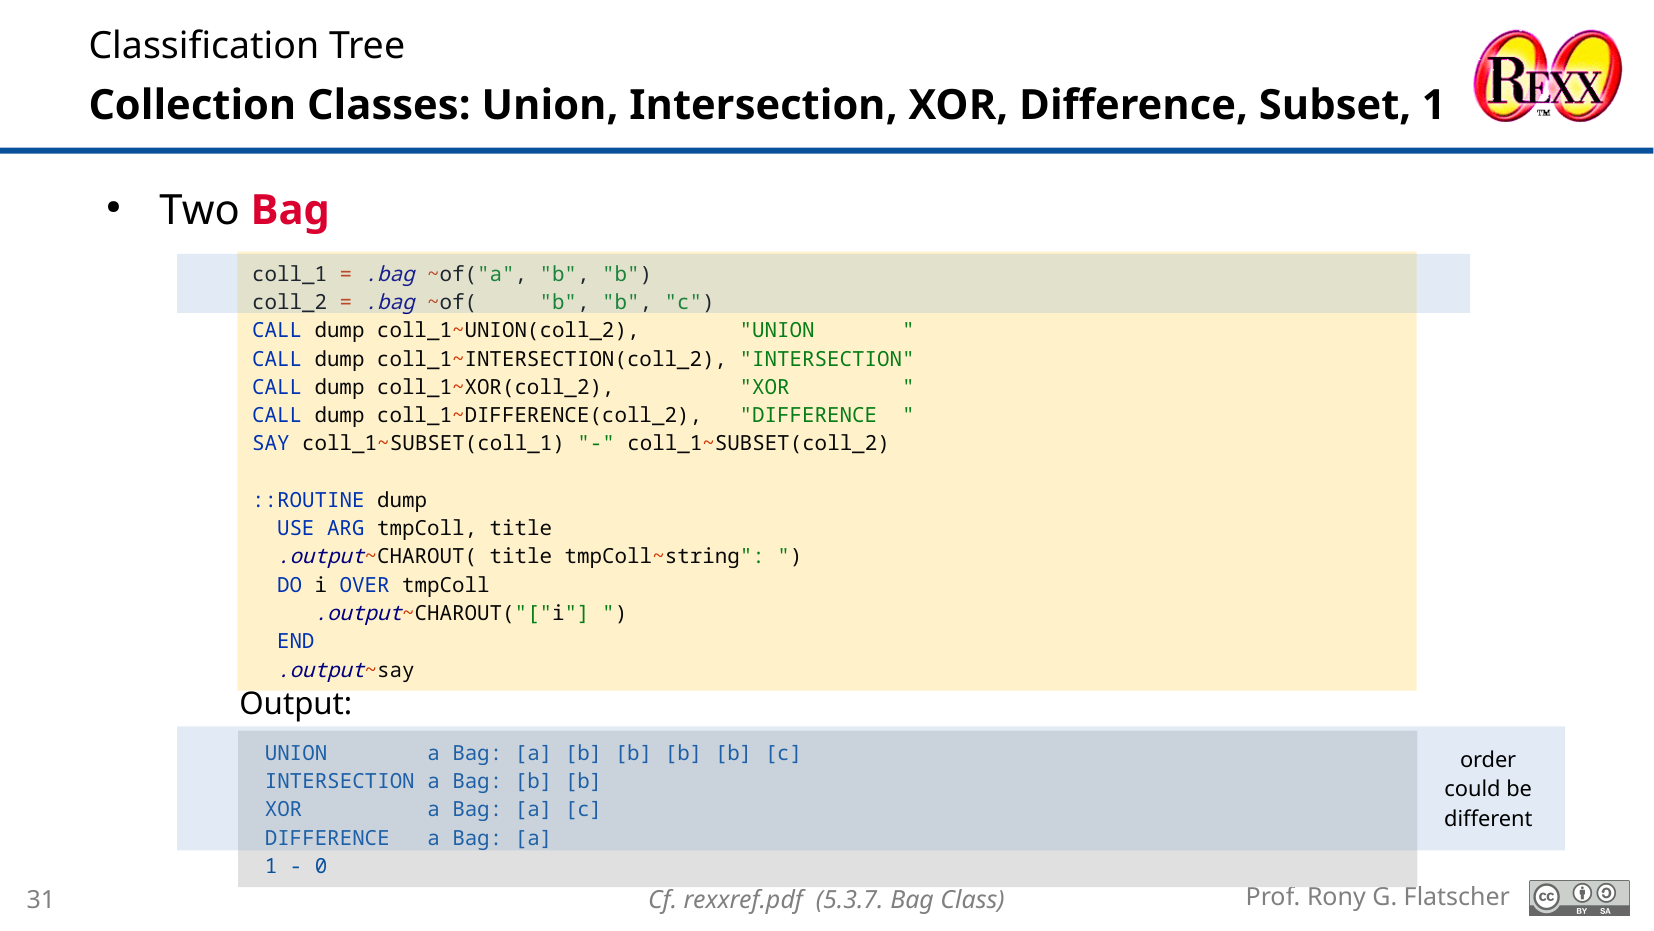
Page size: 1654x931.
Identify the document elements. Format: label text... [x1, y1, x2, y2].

text_box coll_1 = .bag ~of("a", "b", "b") coll_2 = .bag ~of( "b", "b", "c") CALL dump coll_1~UNION(coll_2), "UNION " CALL dump coll_1~INTERSECTION(coll_2), "INTERSECTION" CALL dump coll_1~XOR(coll_2), "XOR " CALL dump coll_1~DIFFERENCE(coll_2), "DIFFERENCE " SAY coll_1~SUBSET(coll_1) "-" coll_1~SUBSET(coll_2) ::ROUTINE dump USE ARG tmpColl, title .output~CHAROUT( title tmpColl~string": ") DO i OVER tmpColl .output~CHAROUT("["i"] ") END .output~say [237, 313, 1417, 672]
text_box order could be different [177, 726, 1565, 851]
title Classification Tree [29, 0, 1654, 59]
text_box Cf. rexxref.pdf (5.3.7. Bag Class) [0, 874, 1654, 922]
list Two Bag collections [88, 177, 1577, 857]
text_box Output: [224, 673, 390, 726]
text_box [177, 253, 1471, 313]
text_box UNION a Bag: [a] [b] [b] [b] [b] [c] INTERSECTION a Bag: [b] [b] XOR a Bag: [a] [c] DIFFERENCE a Bag: [a] 1 - 0 [238, 851, 1418, 881]
title Collection Classes: Union, Intersection, XOR, Difference, Subset, 1 [29, 59, 1654, 148]
